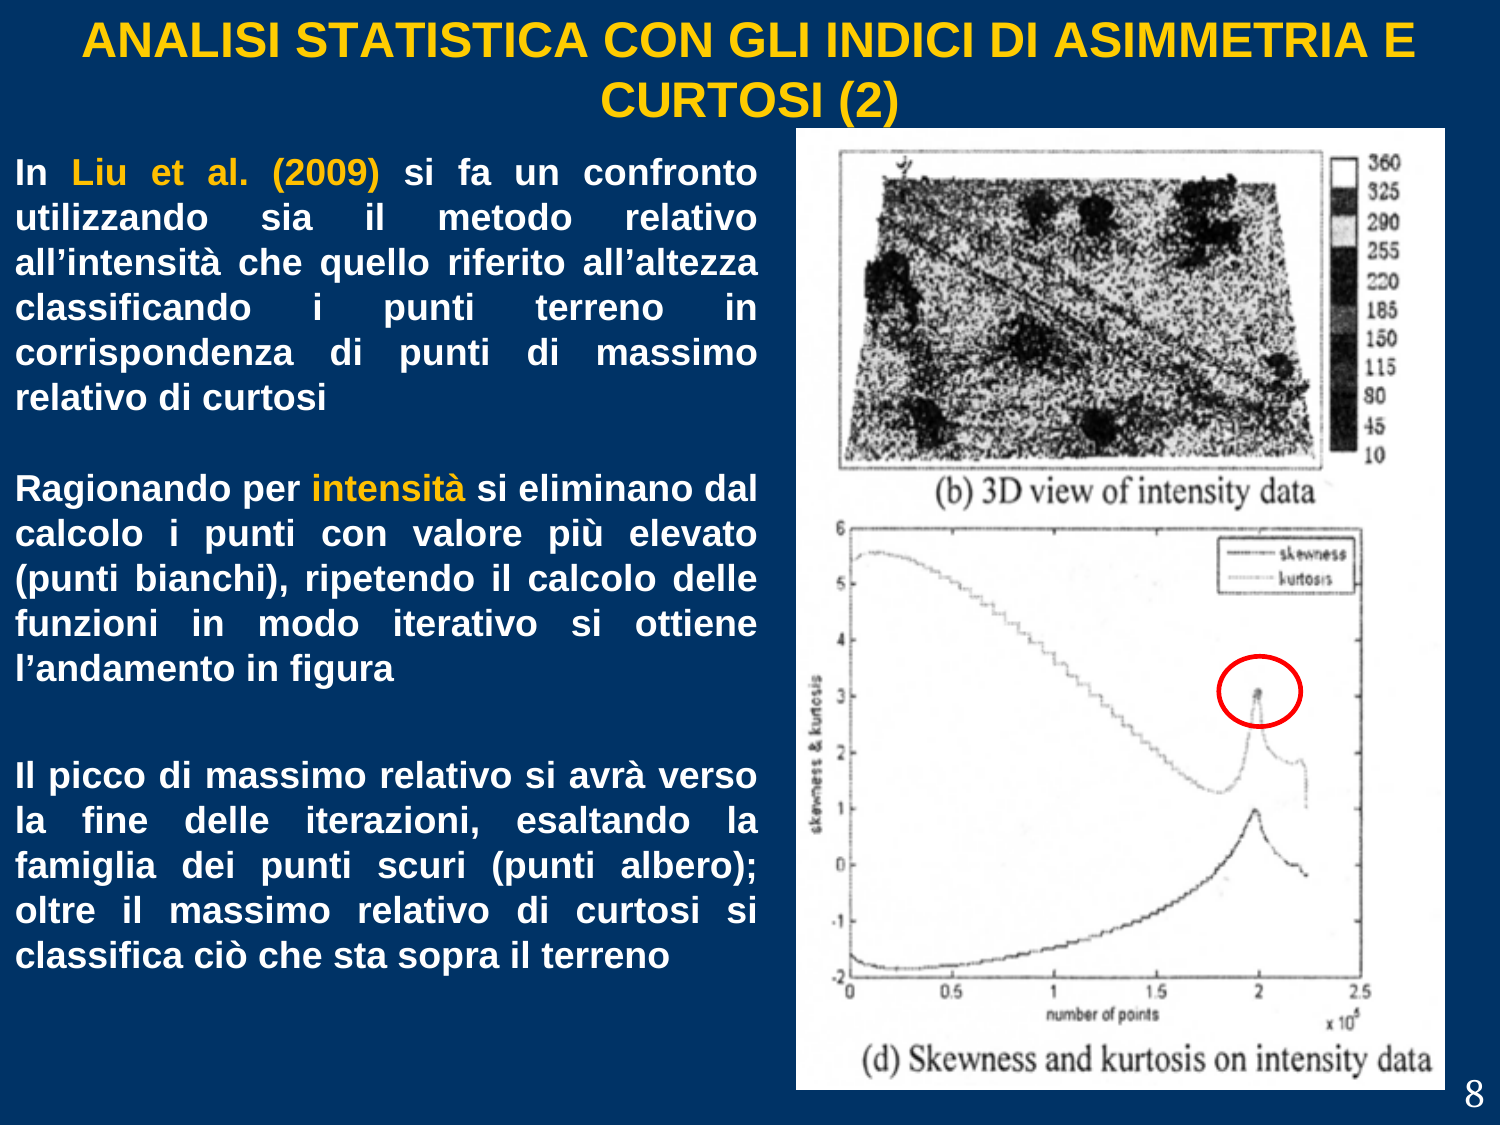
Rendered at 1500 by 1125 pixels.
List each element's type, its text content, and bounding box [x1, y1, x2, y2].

text_box In Liu et al. (2009) si fa un confronto utilizzando sia il metodo relativo all’intensità che quello riferito all’altezza classificando i punti terreno in corrispondenza di punti di massimo relativo di curtosi [0, 140, 774, 426]
picture [796, 128, 1445, 1090]
text_box Ragionando per intensità si eliminano dal calcolo i punti con valore più elevato (punti bianchi), ripetendo il calcolo delle funzioni in modo iterativo si ottiene l’andamento in figura [0, 456, 774, 697]
text_box Il picco di massimo relativo si avrà verso la fine delle iterazioni, esaltando la famiglia dei punti scuri (punti albero); oltre il massimo relativo di curtosi si classifica ciò che sta sopra il terreno [0, 743, 774, 1029]
slide_number <numero> [1149, 1062, 1500, 1125]
title ANALISI STATISTICA CON GLI INDICI DI ASIMMETRIA E CURTOSI (2) [0, 0, 1500, 126]
